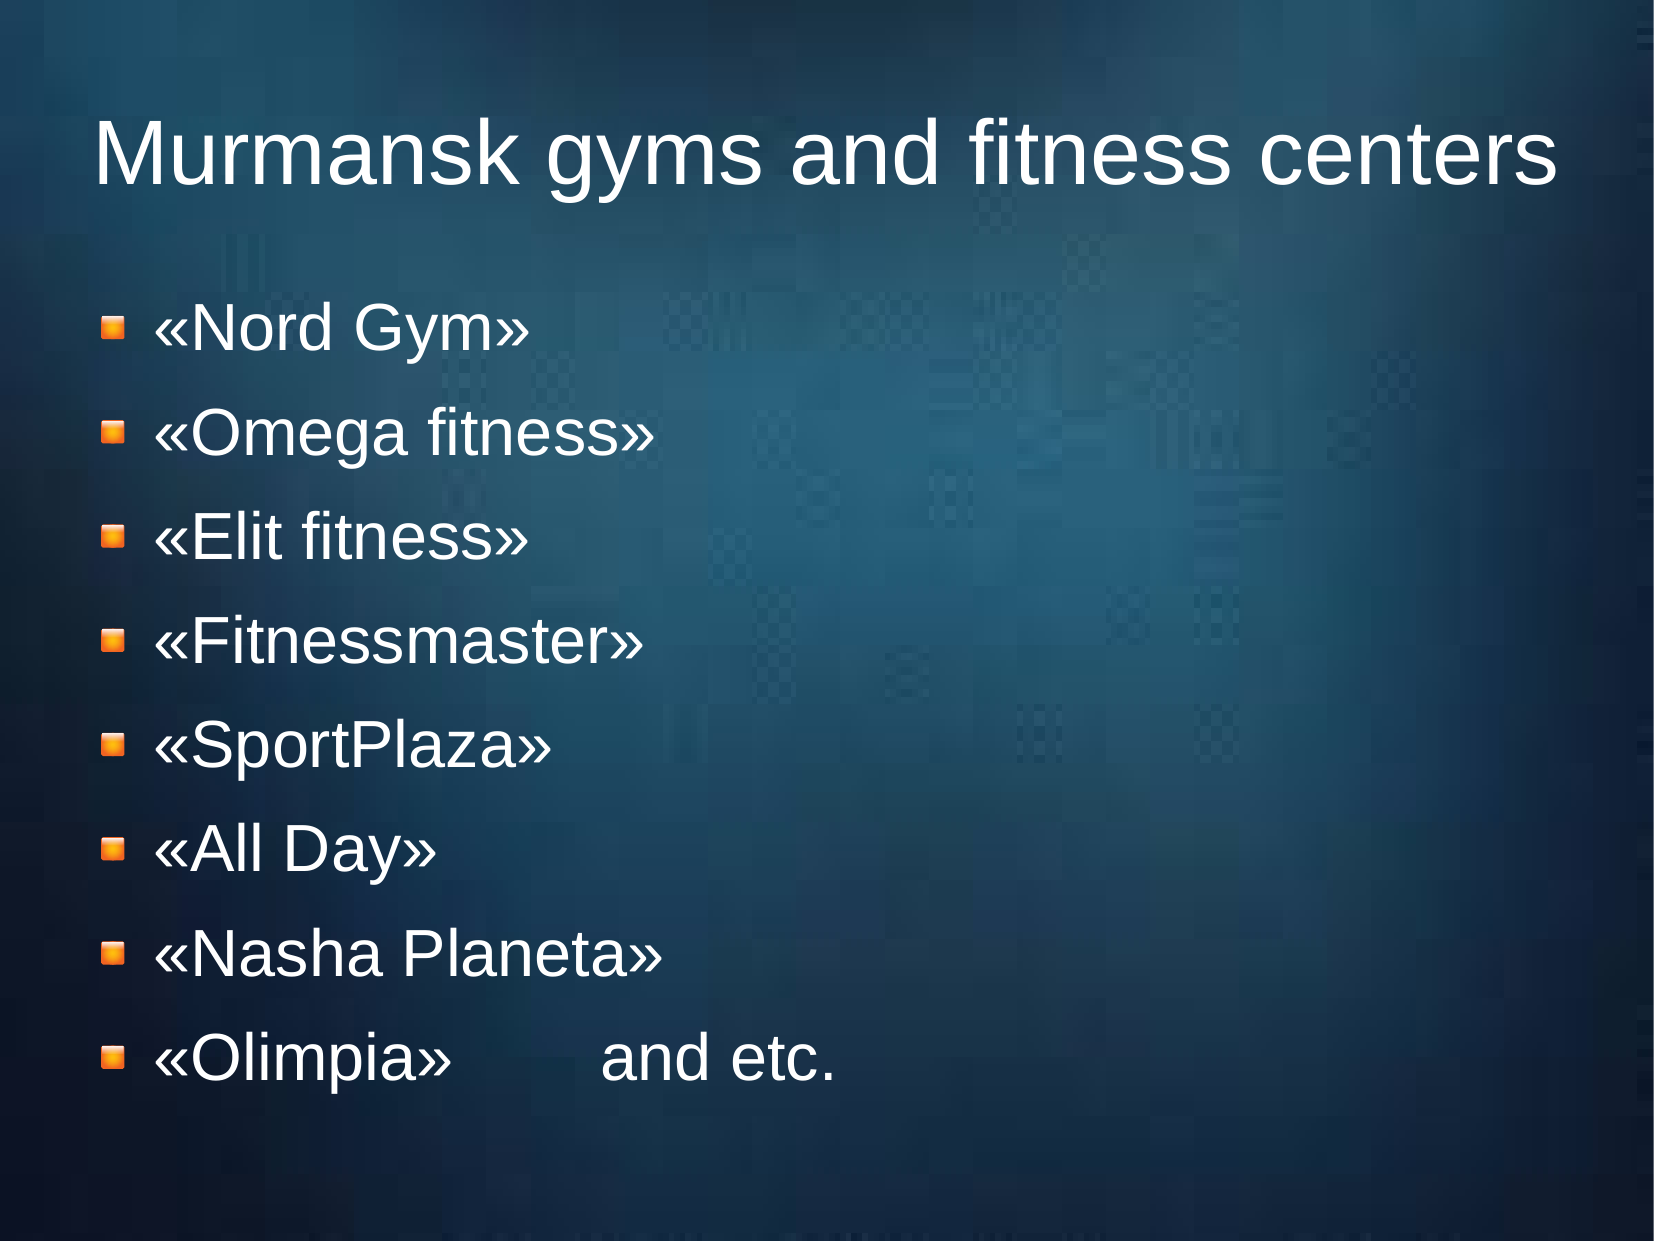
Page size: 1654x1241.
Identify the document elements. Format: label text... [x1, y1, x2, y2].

picture [0, 0, 1654, 1241]
list «Nord Gym» «Omega fitness» «Elit fitness» «Fitnessmaster» «SportPlaza» «All Day» «Nasha Planeta» «Olimpia» and etc. [82, 290, 1571, 1109]
title Murmansk gyms and fitness centers [82, 49, 1571, 257]
